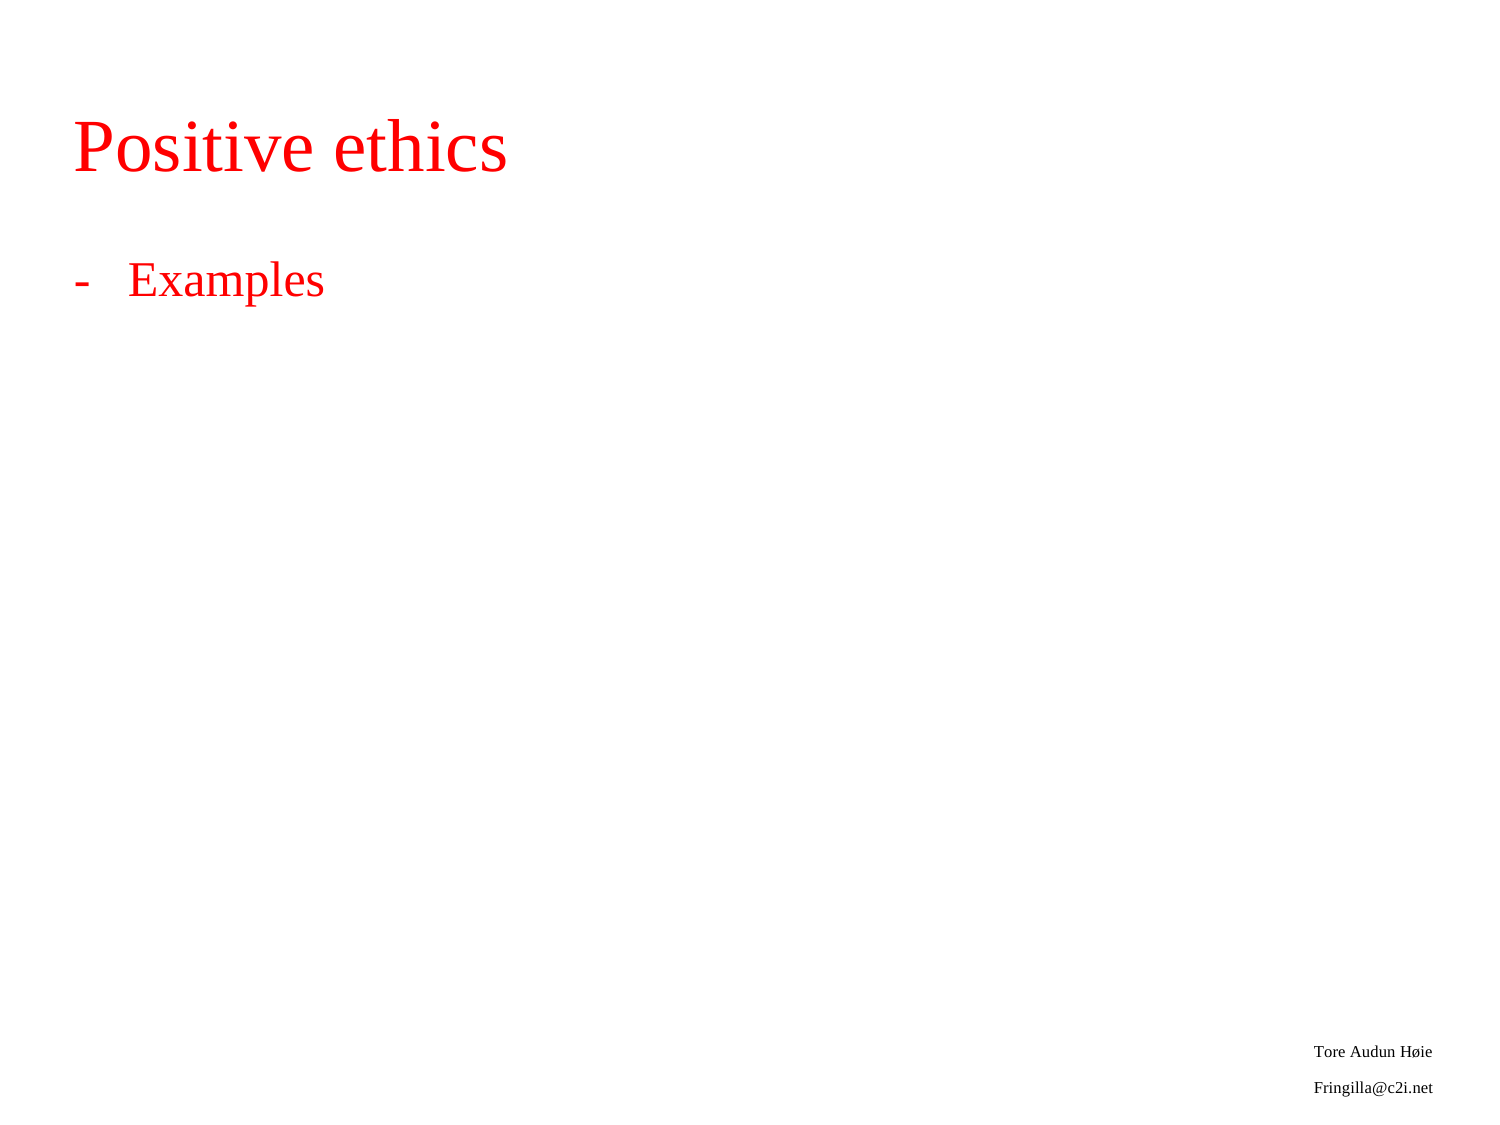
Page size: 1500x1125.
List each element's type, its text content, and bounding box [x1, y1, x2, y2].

text_box Tore Audun Høie Fringilla@c2i.net [1299, 1033, 1500, 1105]
text_box Positive ethics - Examples [59, 88, 1477, 314]
